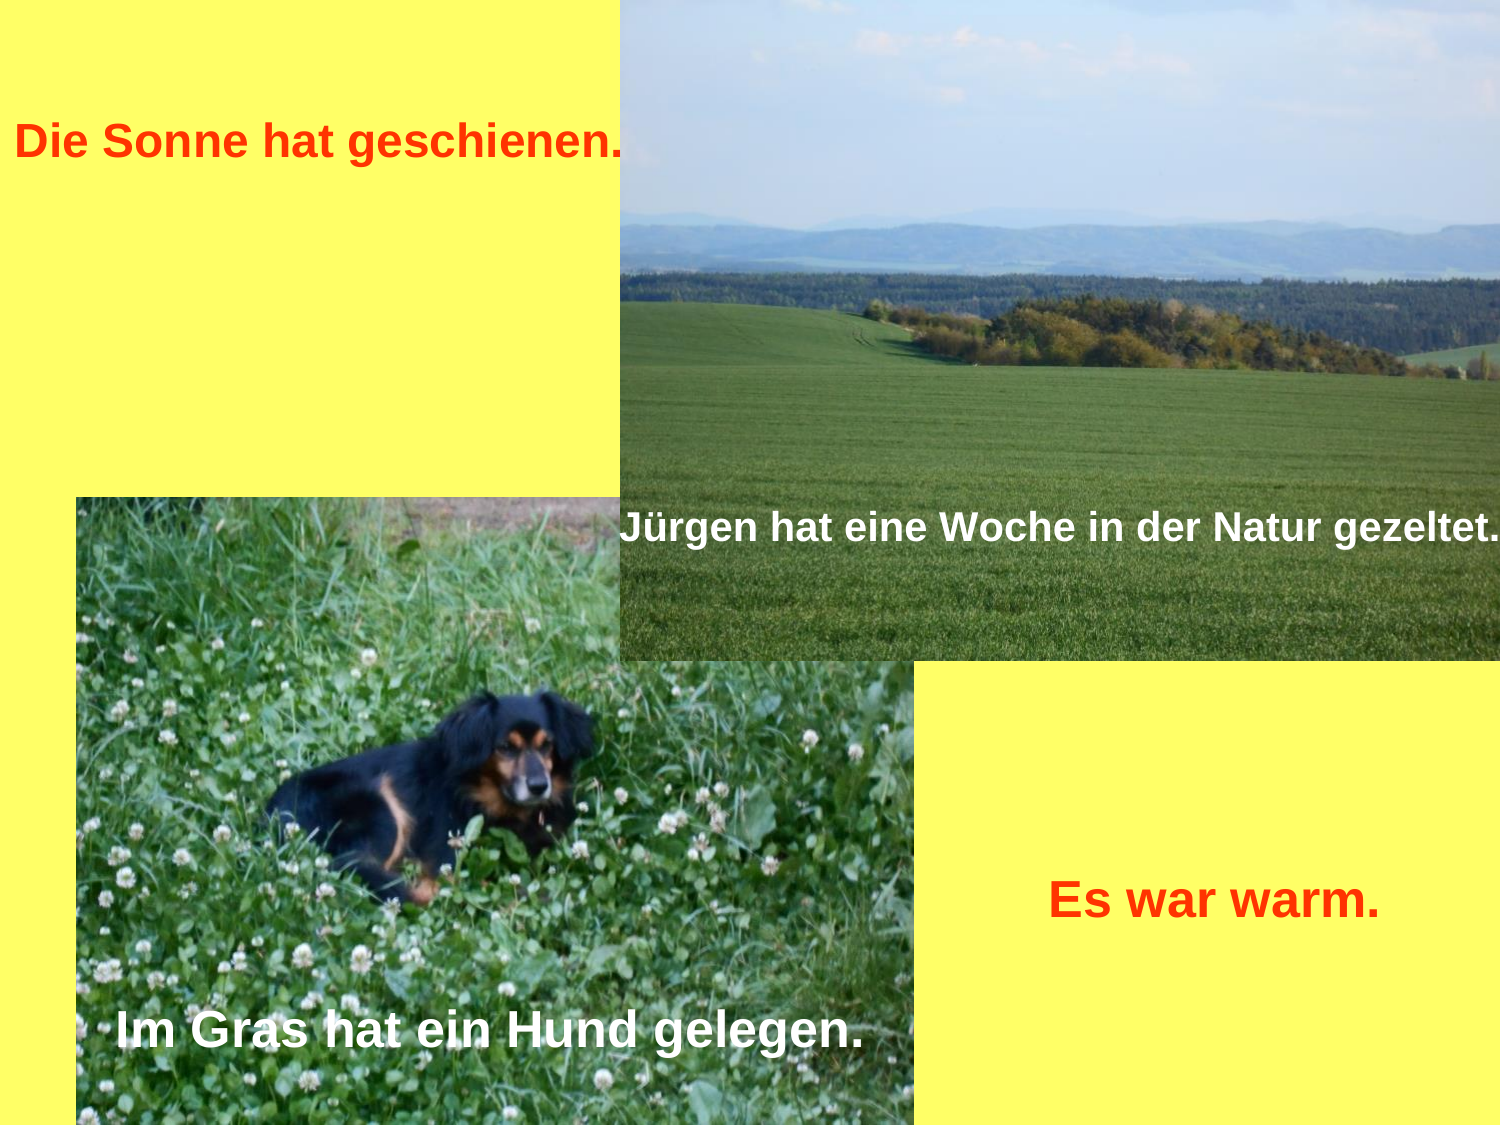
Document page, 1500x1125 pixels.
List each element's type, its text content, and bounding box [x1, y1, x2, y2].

picture [620, 0, 1500, 491]
text_box Jürgen hat eine Woche in der Natur gezeltet. [604, 491, 1500, 558]
text_box Die Sonne hat geschienen. [0, 101, 677, 175]
text_box Im Gras hat ein Hund gelegen. [100, 987, 880, 1066]
text_box Es war warm. [1033, 857, 1397, 936]
picture [76, 497, 1500, 1125]
